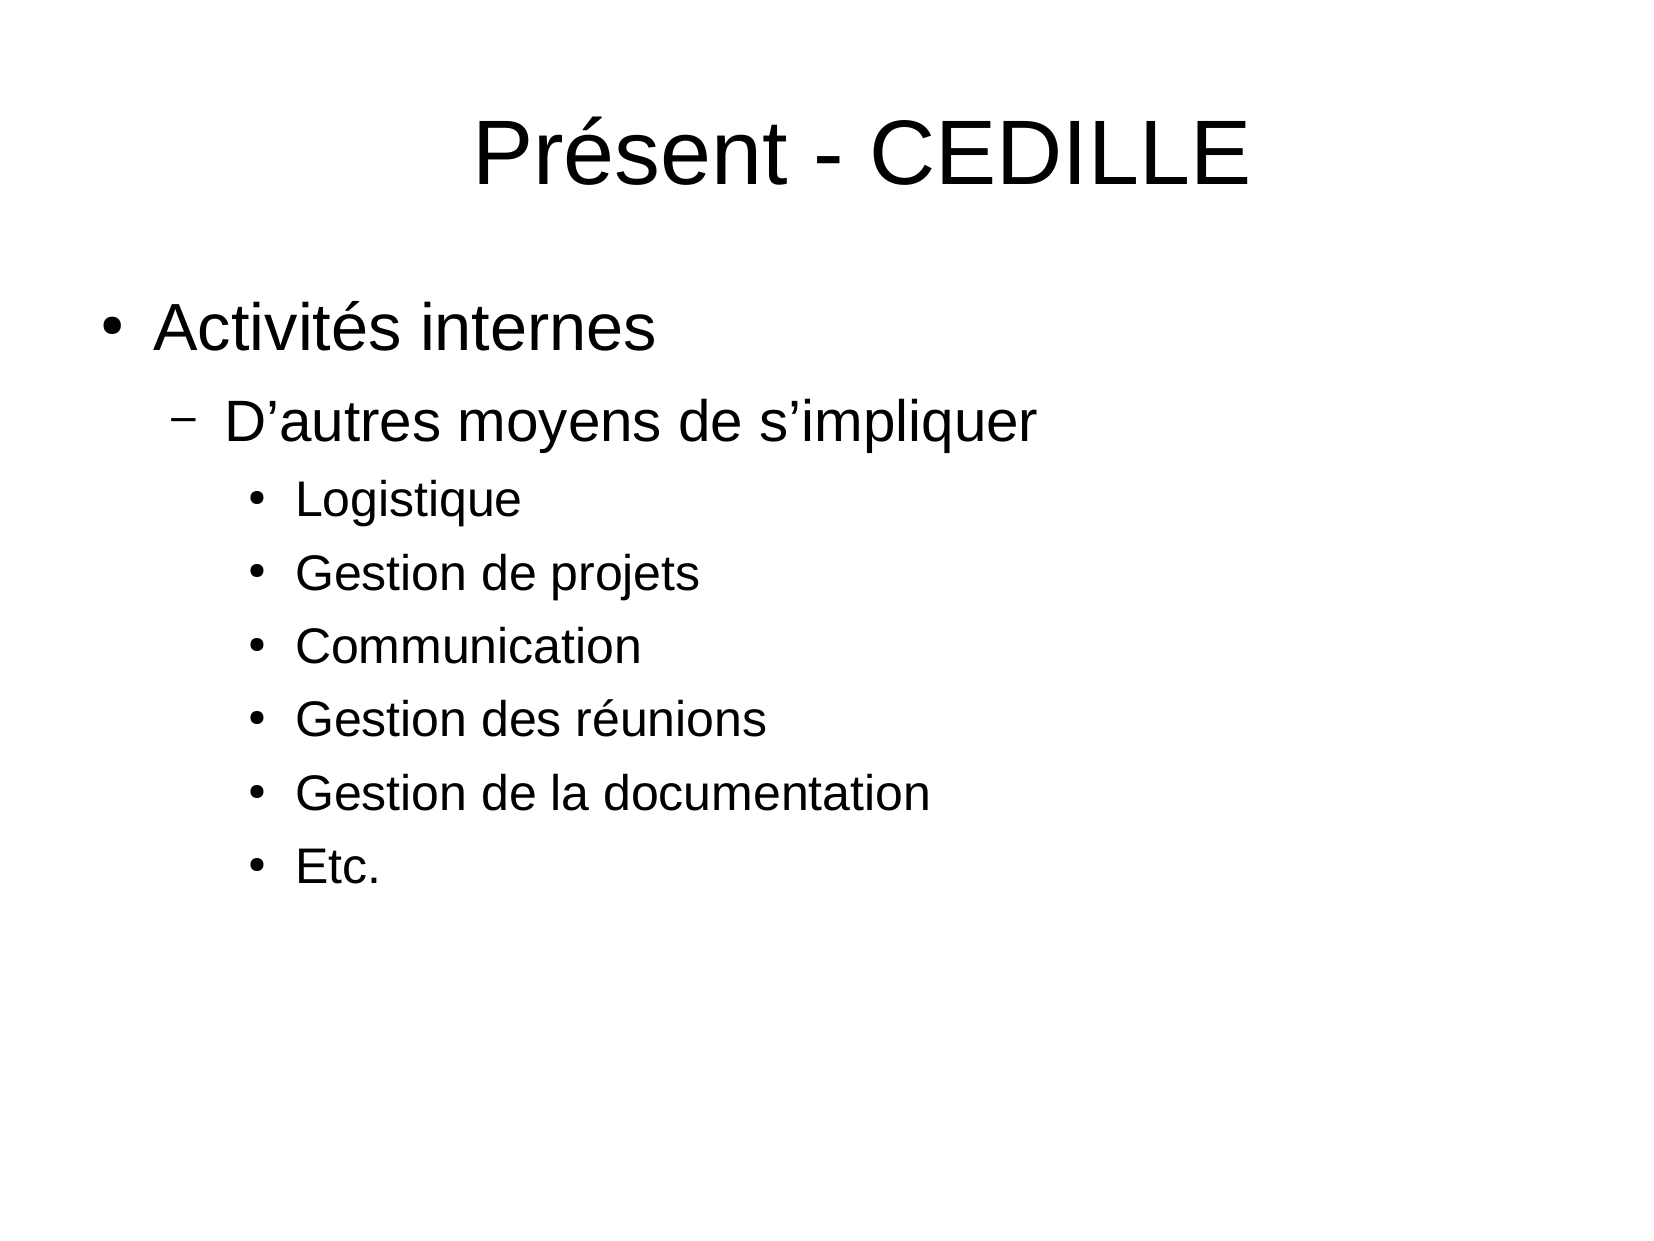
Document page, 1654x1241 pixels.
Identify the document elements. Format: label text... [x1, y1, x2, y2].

title Présent - CEDILLE [82, 49, 1571, 257]
list Activités internes D’autres moyens de s’impliquer Logistique Gestion de projets Communication Gestion des réunions Gestion de la documentation Etc. [82, 290, 1571, 1010]
